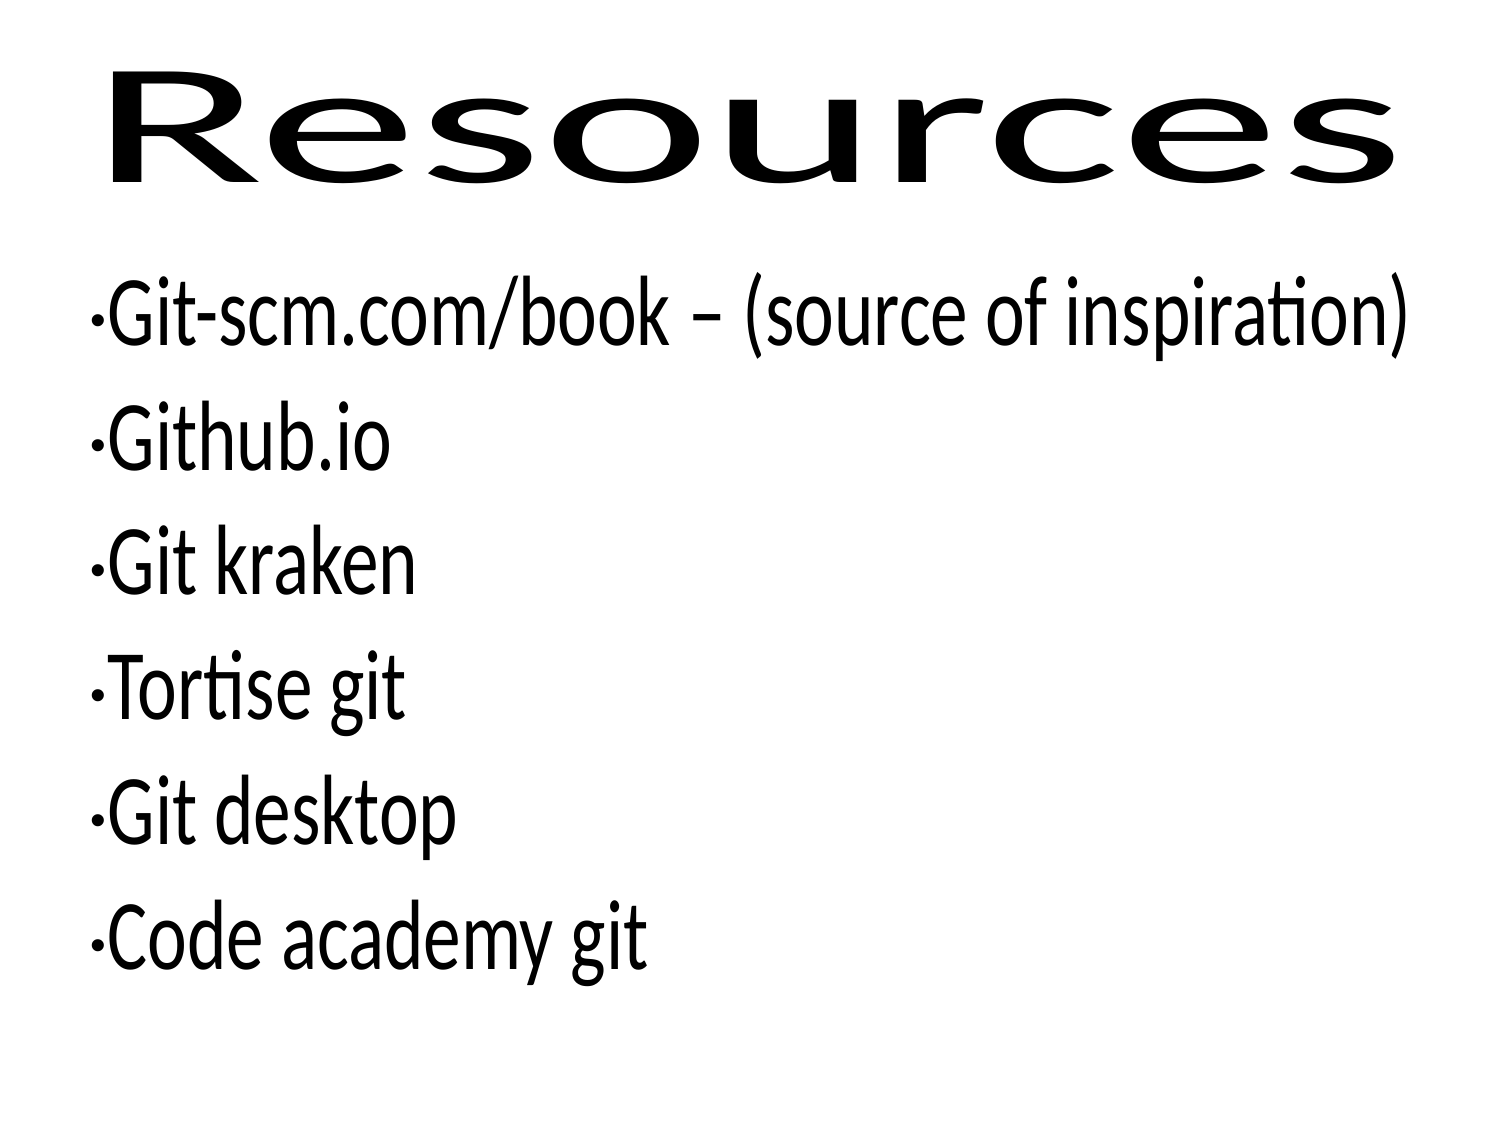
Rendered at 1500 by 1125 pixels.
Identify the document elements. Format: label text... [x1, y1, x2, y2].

list Git-scm.com/book – (source of inspiration) Github.io Git kraken Tortise git Git desktop Code academy git [75, 262, 1426, 1005]
title Resources [75, 45, 1426, 233]
